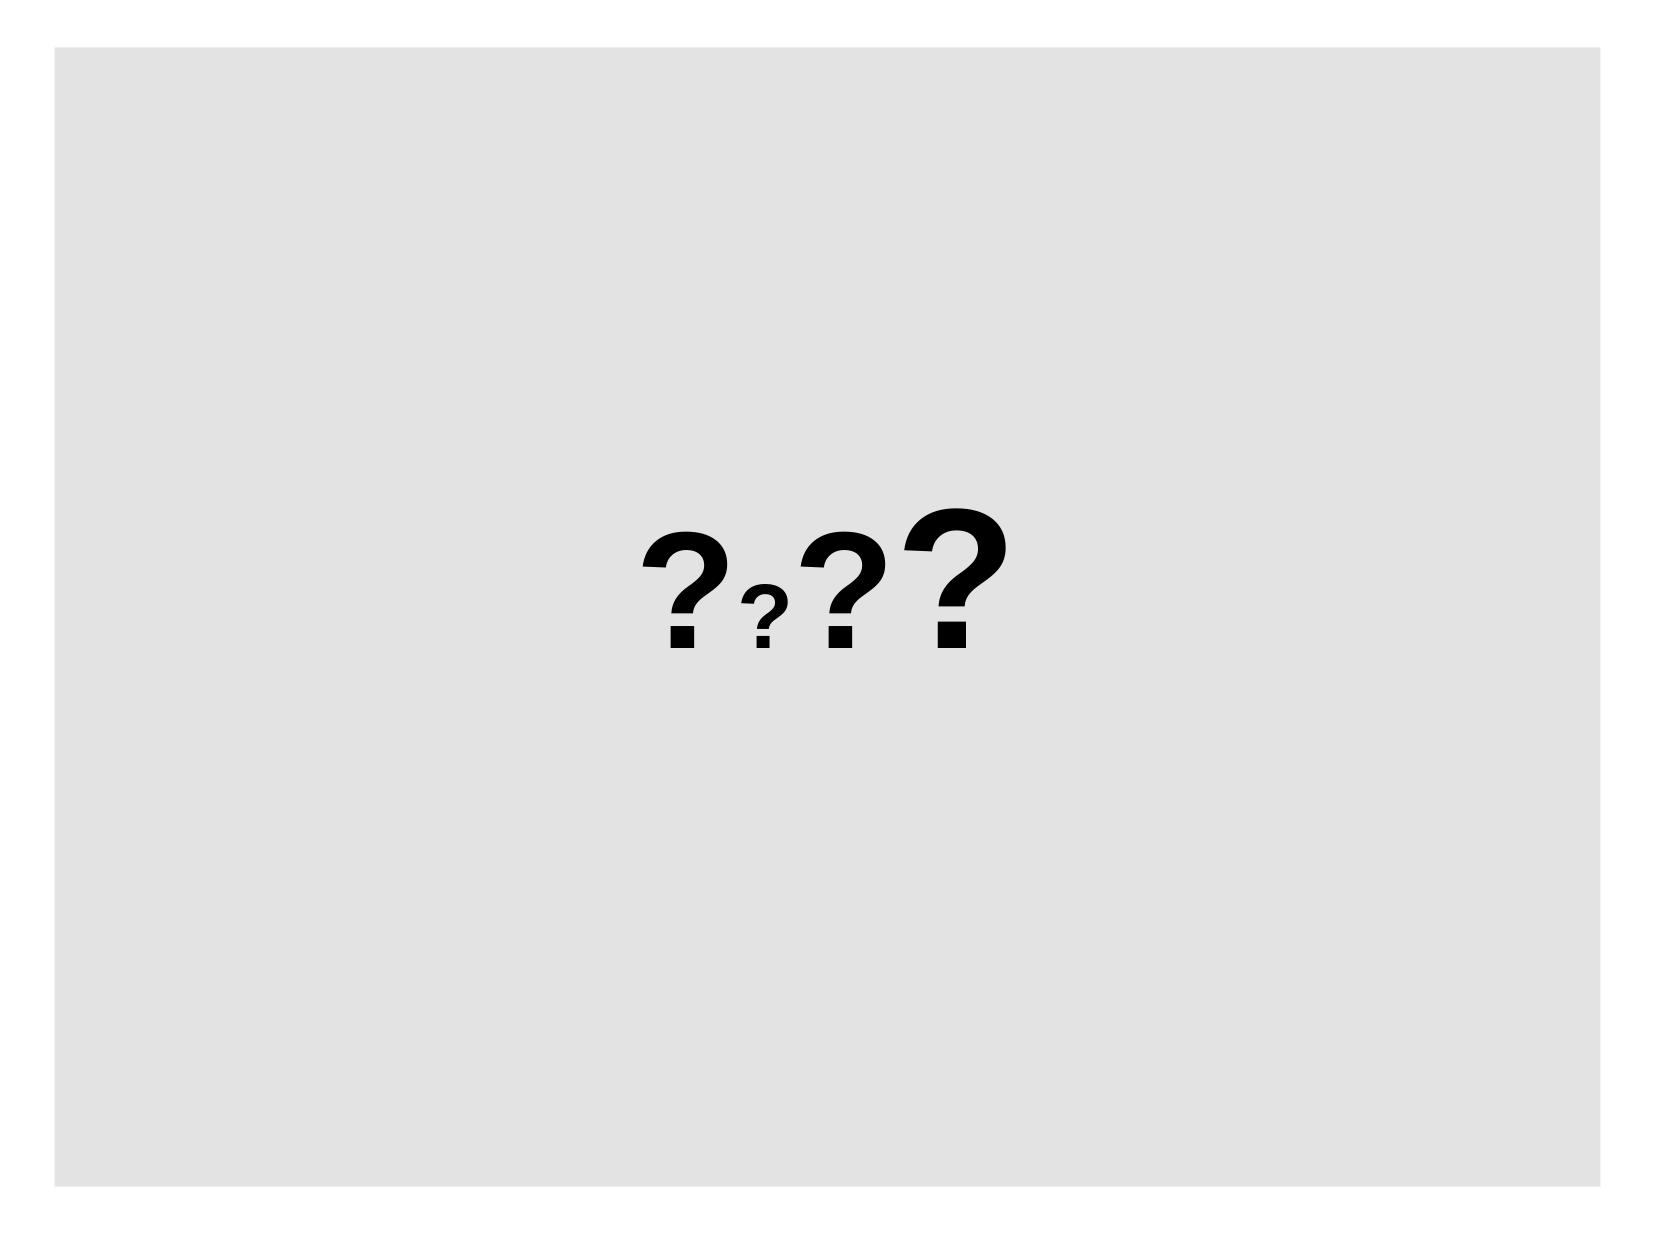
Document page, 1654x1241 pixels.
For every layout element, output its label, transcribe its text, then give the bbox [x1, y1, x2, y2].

subtitle ???? [82, 49, 1571, 1109]
picture [0, 0, 1654, 1241]
